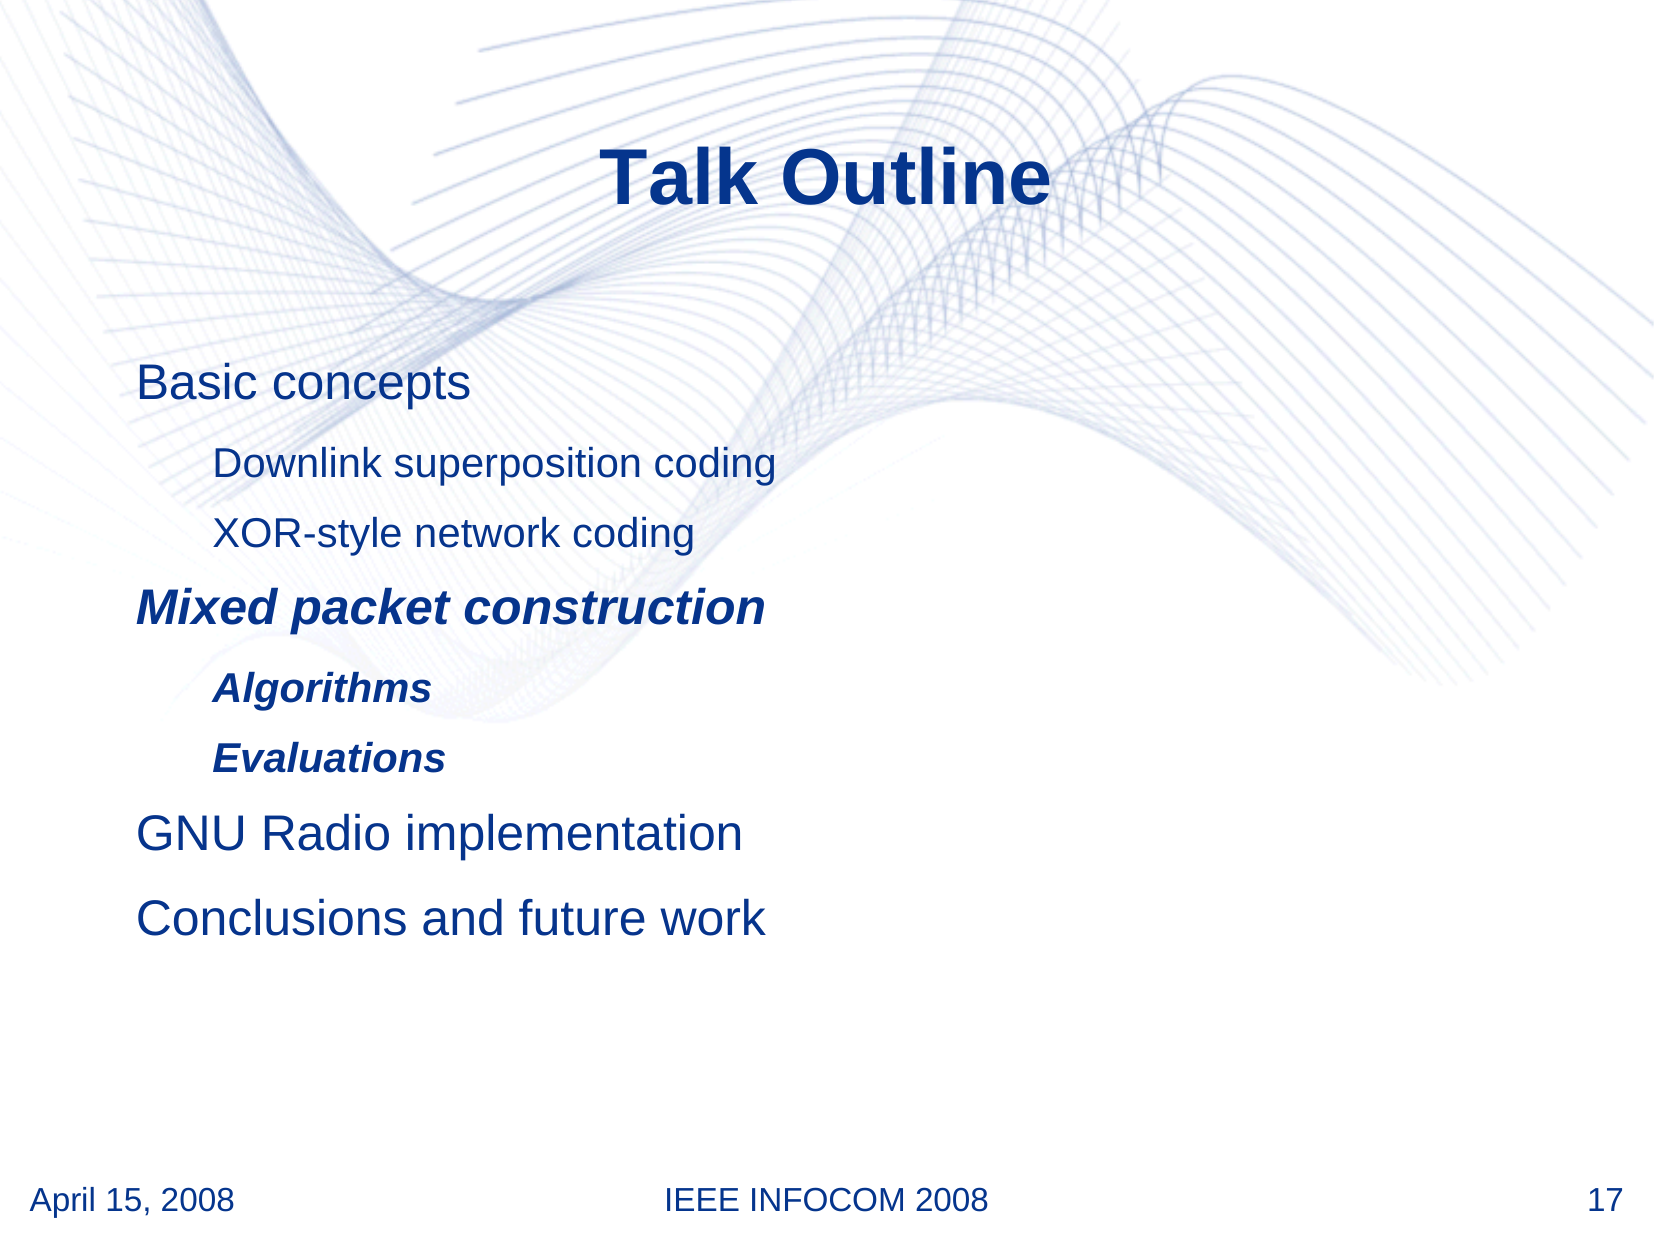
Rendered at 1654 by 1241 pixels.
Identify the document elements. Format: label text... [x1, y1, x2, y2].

picture [0, 0, 1654, 1241]
title Talk Outline [118, 66, 1536, 288]
list Basic concepts Downlink superposition coding XOR-style network coding Mixed packet construction Algorithms Evaluations GNU Radio implementation Conclusions and future work [118, 354, 1536, 1108]
